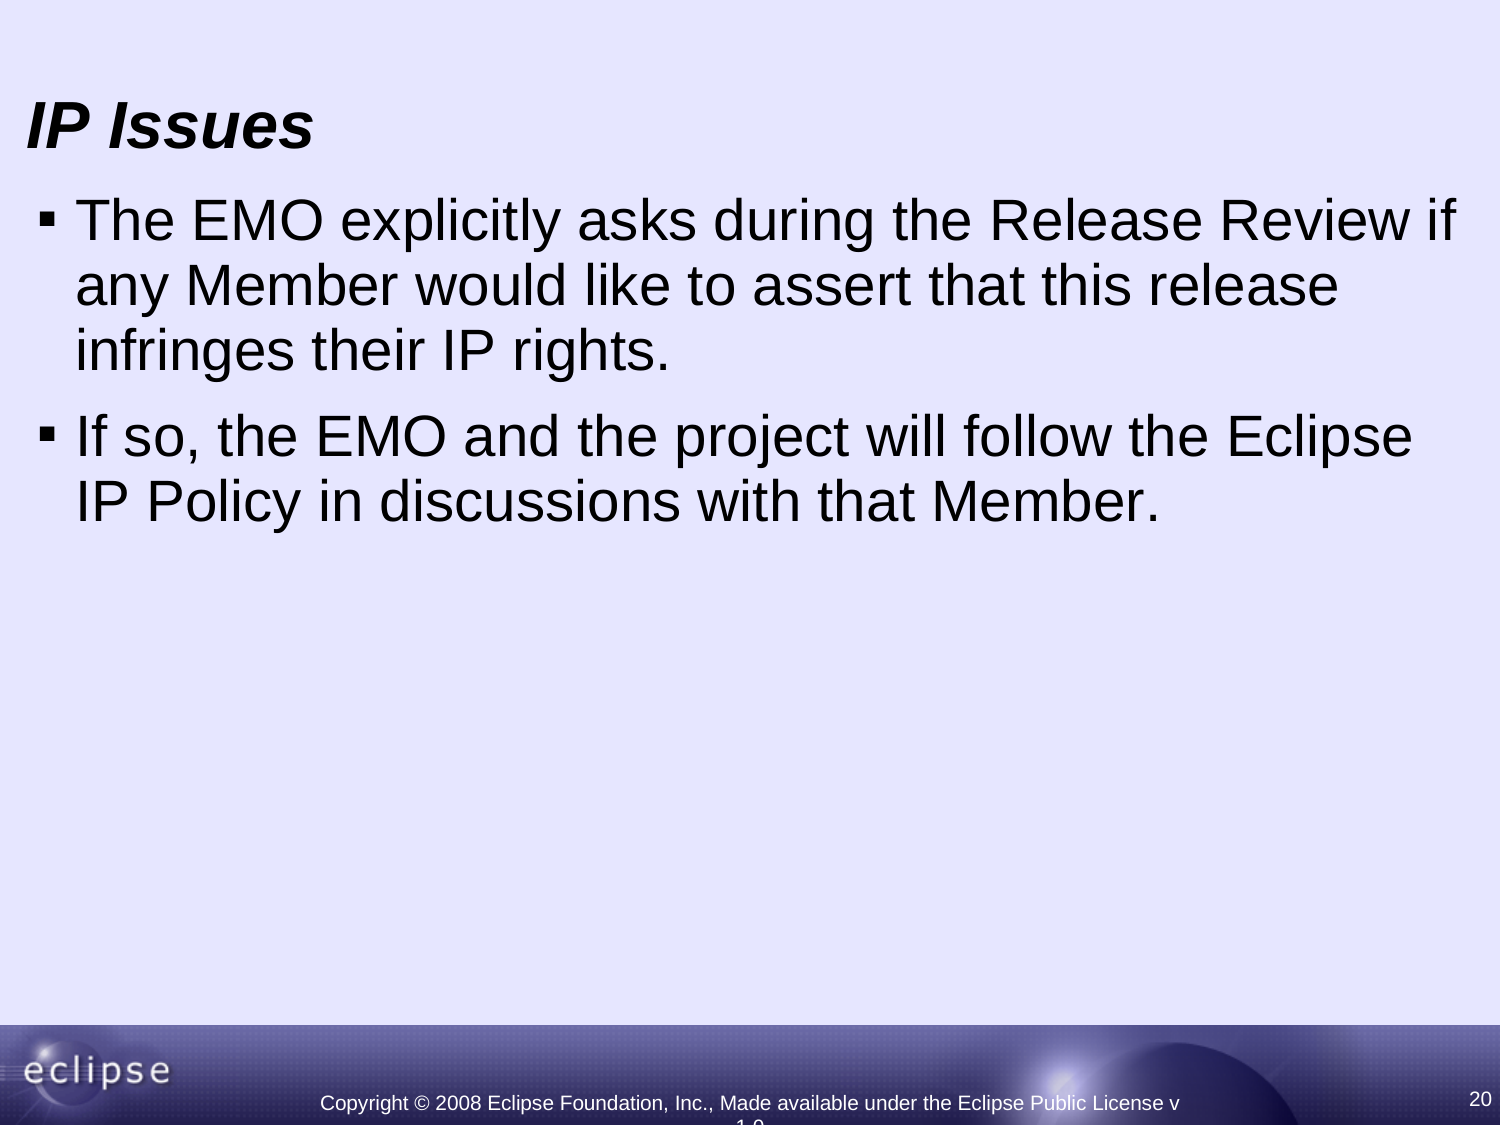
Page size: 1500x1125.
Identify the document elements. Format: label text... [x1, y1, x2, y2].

picture [0, 1025, 1500, 1125]
title IP Issues [26, 84, 1474, 172]
list The EMO explicitly asks during the Release Review if any Member would like to assert that this release infringes their IP rights. If so, the EMO and the project will follow the Eclipse IP Policy in discussions with that Member. [37, 187, 1463, 1021]
